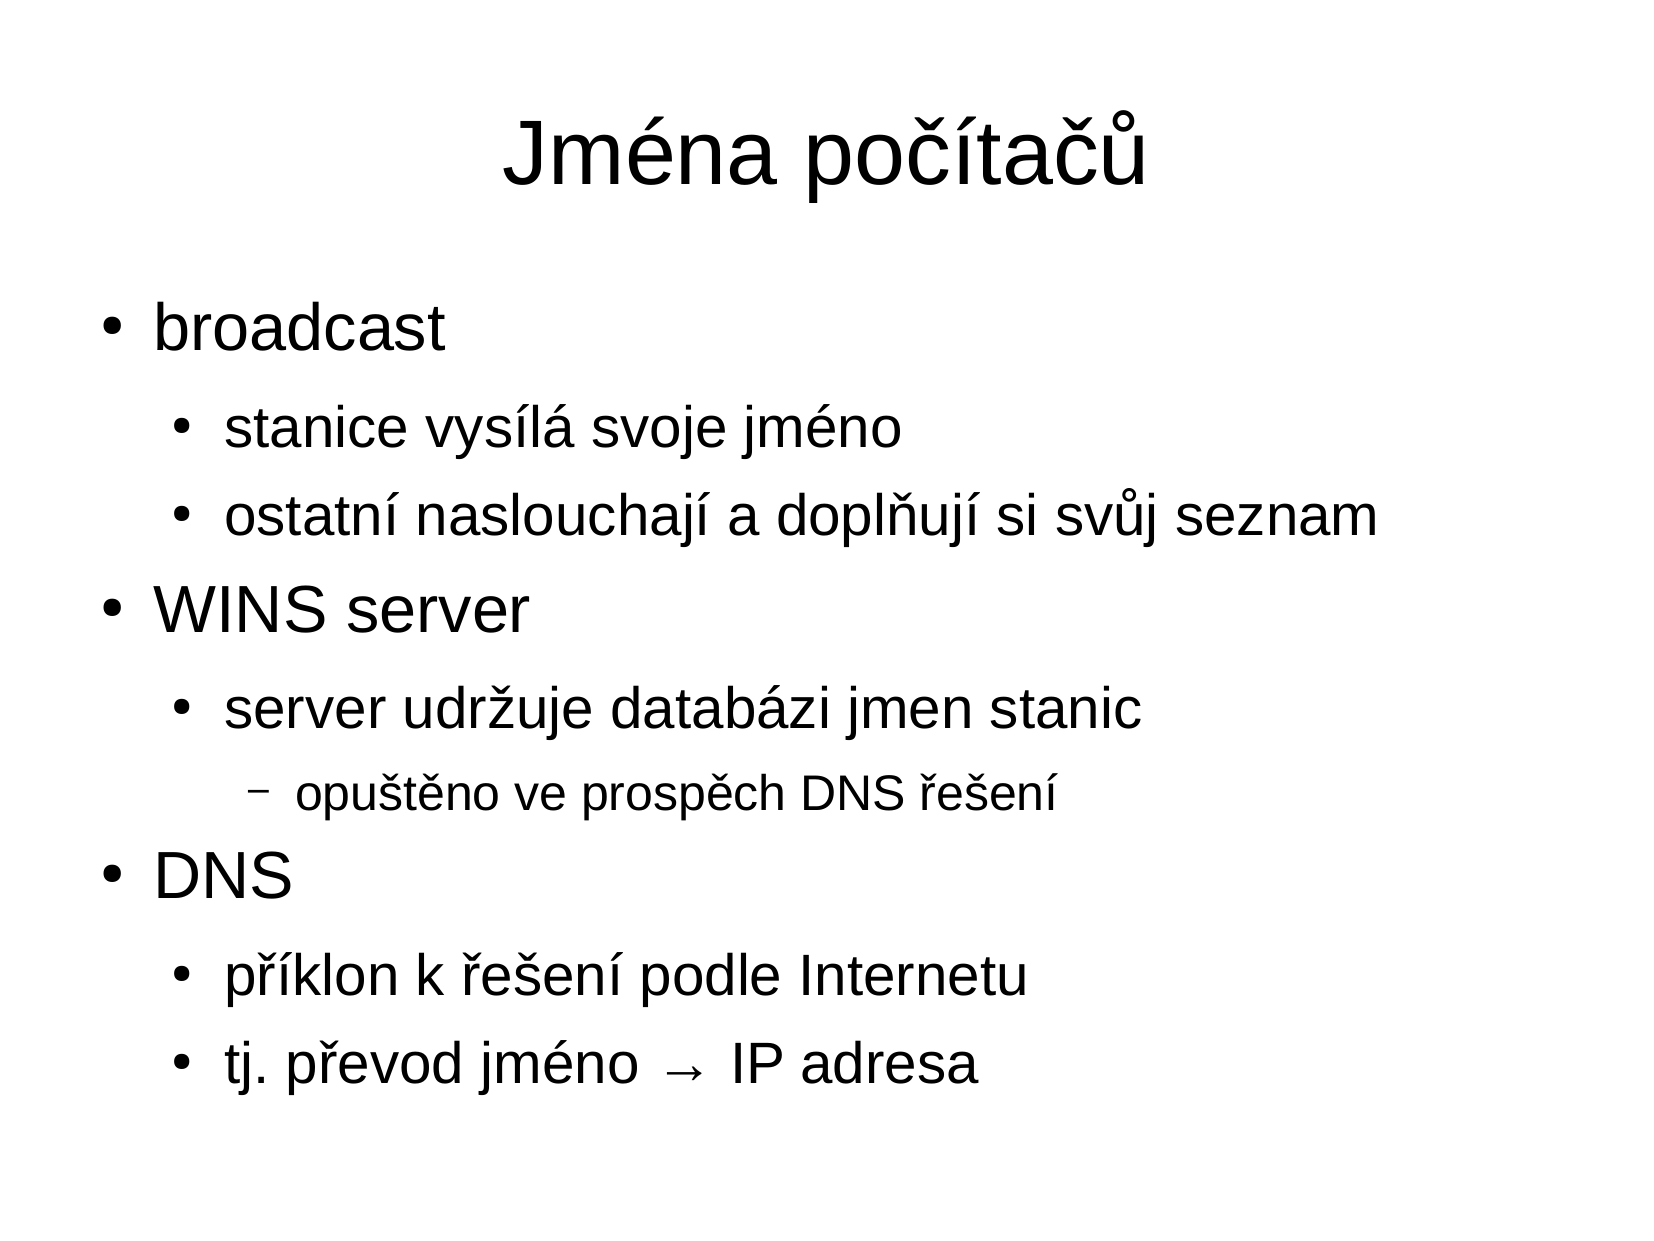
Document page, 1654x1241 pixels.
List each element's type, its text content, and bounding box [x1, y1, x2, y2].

title Jména počítačů [82, 49, 1571, 257]
list broadcast stanice vysílá svoje jméno ostatní naslouchají a doplňují si svůj seznam WINS server server udržuje databázi jmen stanic opuštěno ve prospěch DNS řešení DNS příklon k řešení podle Internetu tj. převod jméno → IP adresa [82, 290, 1571, 1109]
